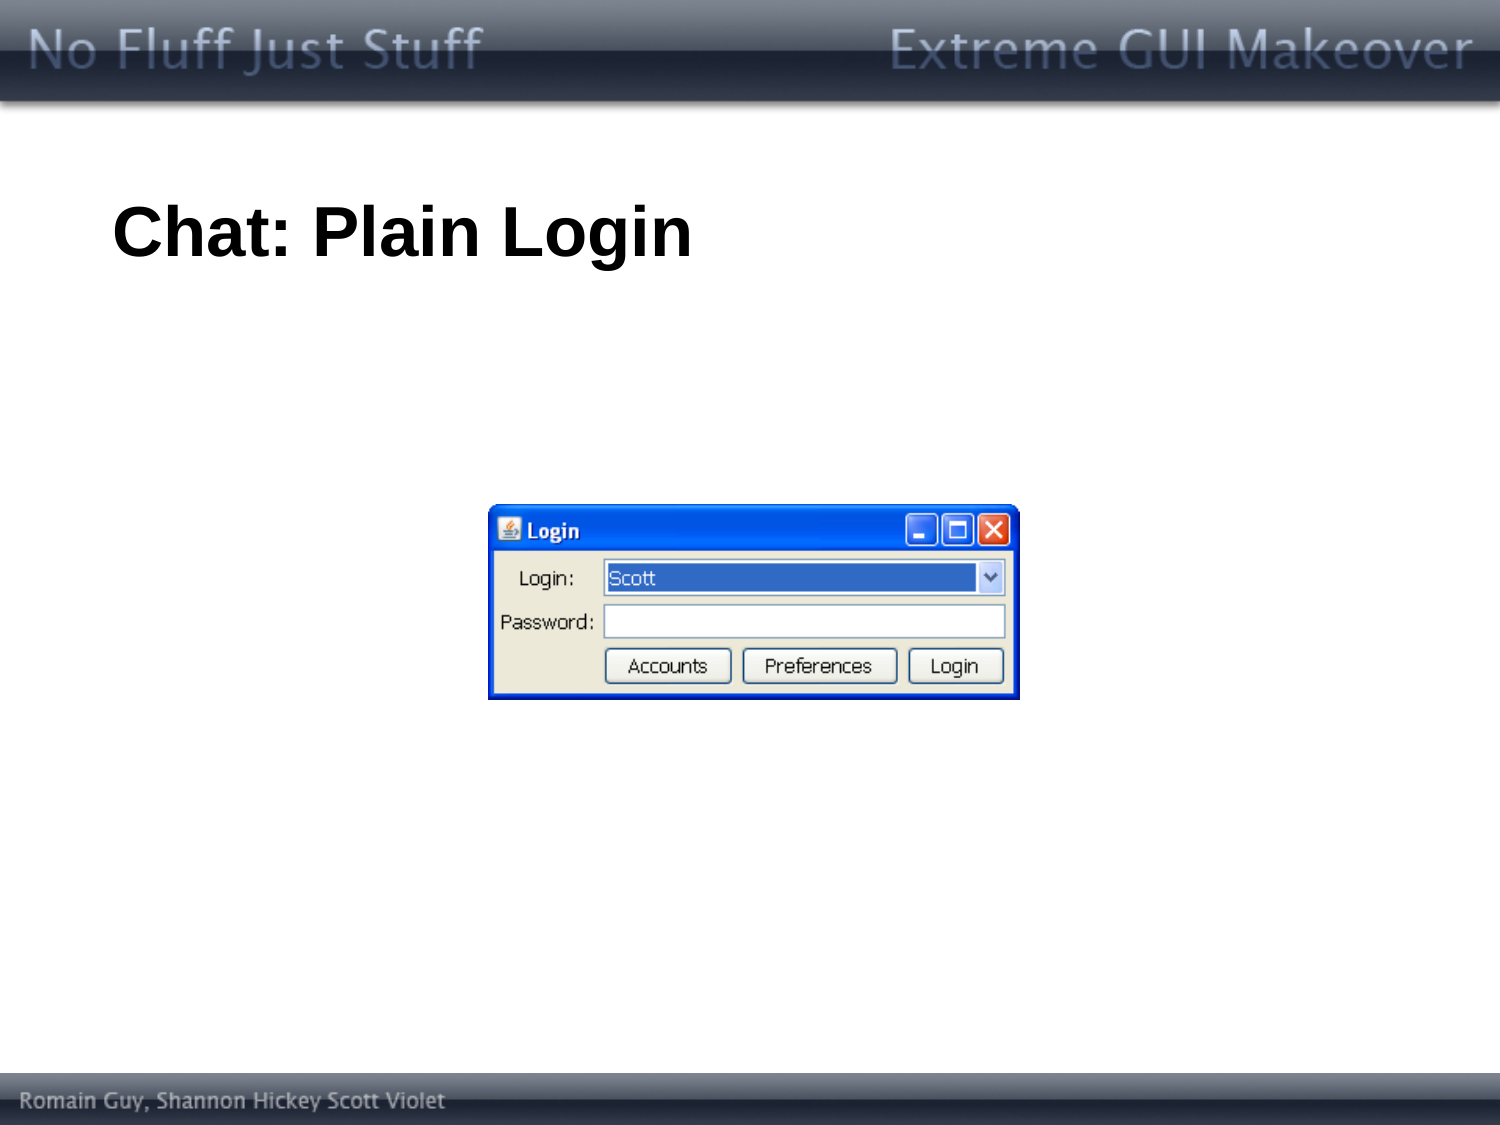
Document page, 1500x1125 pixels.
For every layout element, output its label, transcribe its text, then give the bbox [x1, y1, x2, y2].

picture [0, 1073, 1500, 1125]
title Chat: Plain Login [112, 119, 1417, 271]
picture [0, 0, 1500, 114]
picture [488, 504, 1020, 700]
